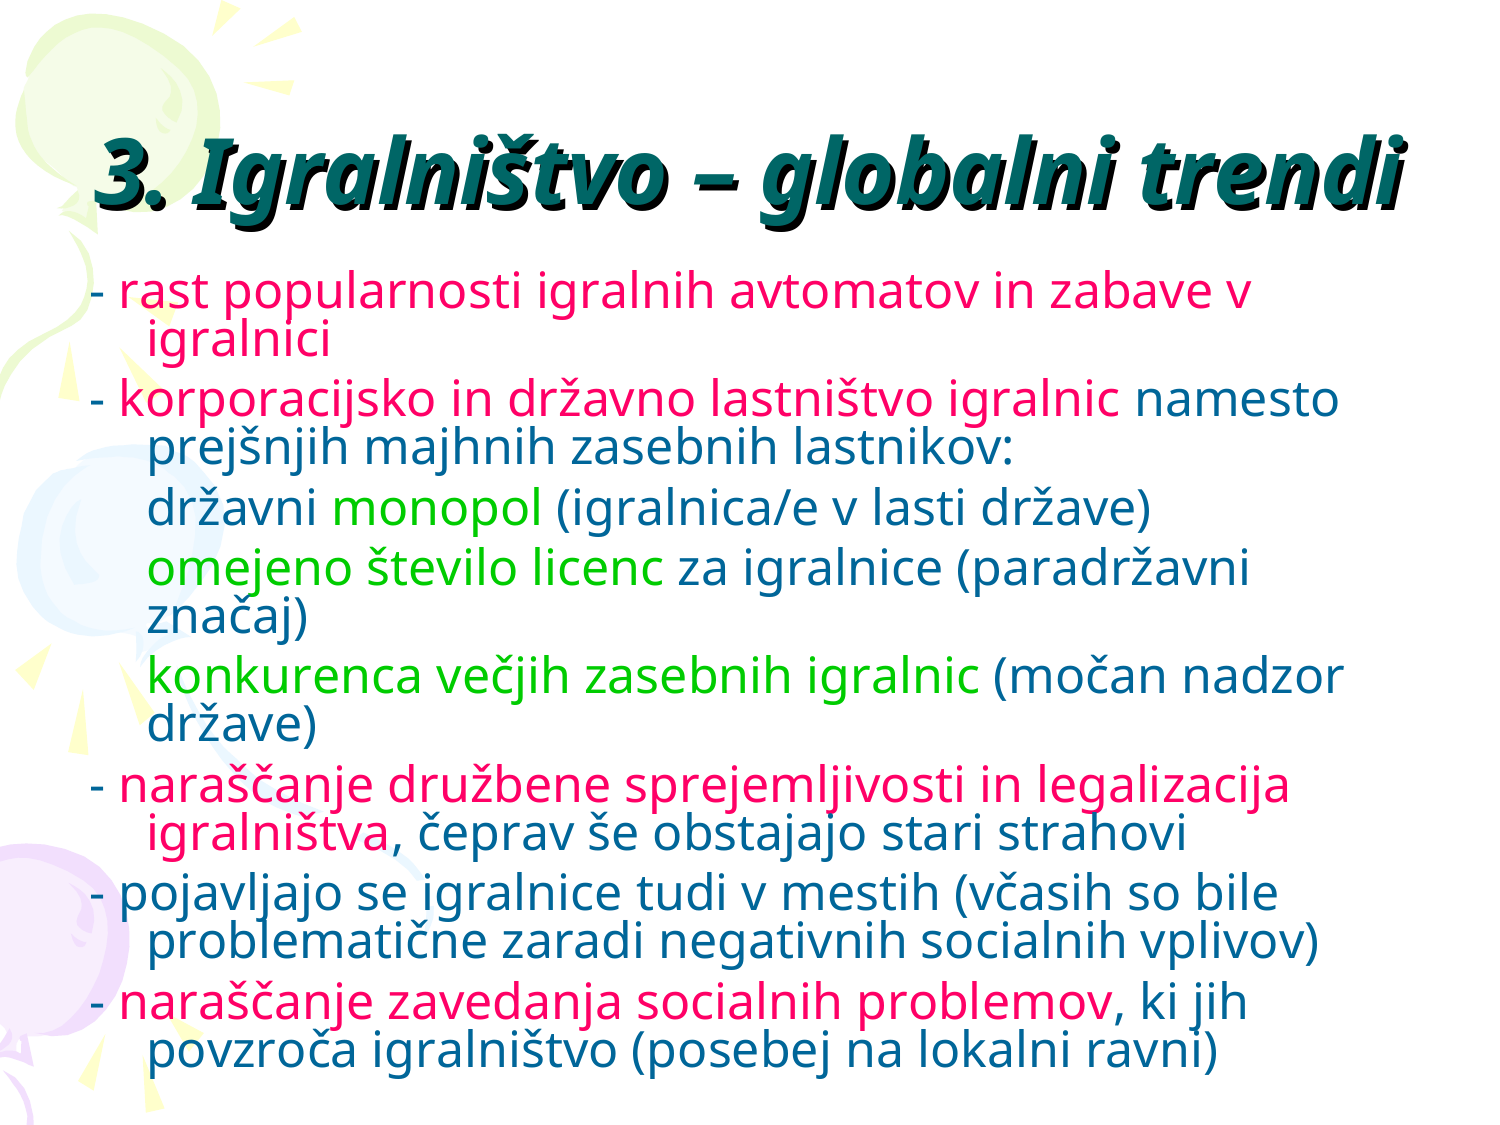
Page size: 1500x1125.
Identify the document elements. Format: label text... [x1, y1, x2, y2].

title 3. Igralništvo – globalni trendi [72, 16, 1426, 233]
list - rast popularnosti igralnih avtomatov in zabave v igralnici - korporacijsko in državno lastništvo igralnic namesto prejšnjih majhnih zasebnih lastnikov: državni monopol (igralnica/e v lasti države) omejeno število licenc za igralnice (paradržavni značaj) konkurenca večjih zasebnih igralnic (močan nadzor države) - naraščanje družbene sprejemljivosti in legalizacija igralništva, čeprav še obstajajo stari strahovi - pojavljajo se igralnice tudi v mestih (včasih so bile problematične zaradi negativnih socialnih vplivov) - naraščanje zavedanja socialnih problemov, ki jih povzroča igralništvo (posebej na lokalni ravni) [75, 262, 1426, 994]
